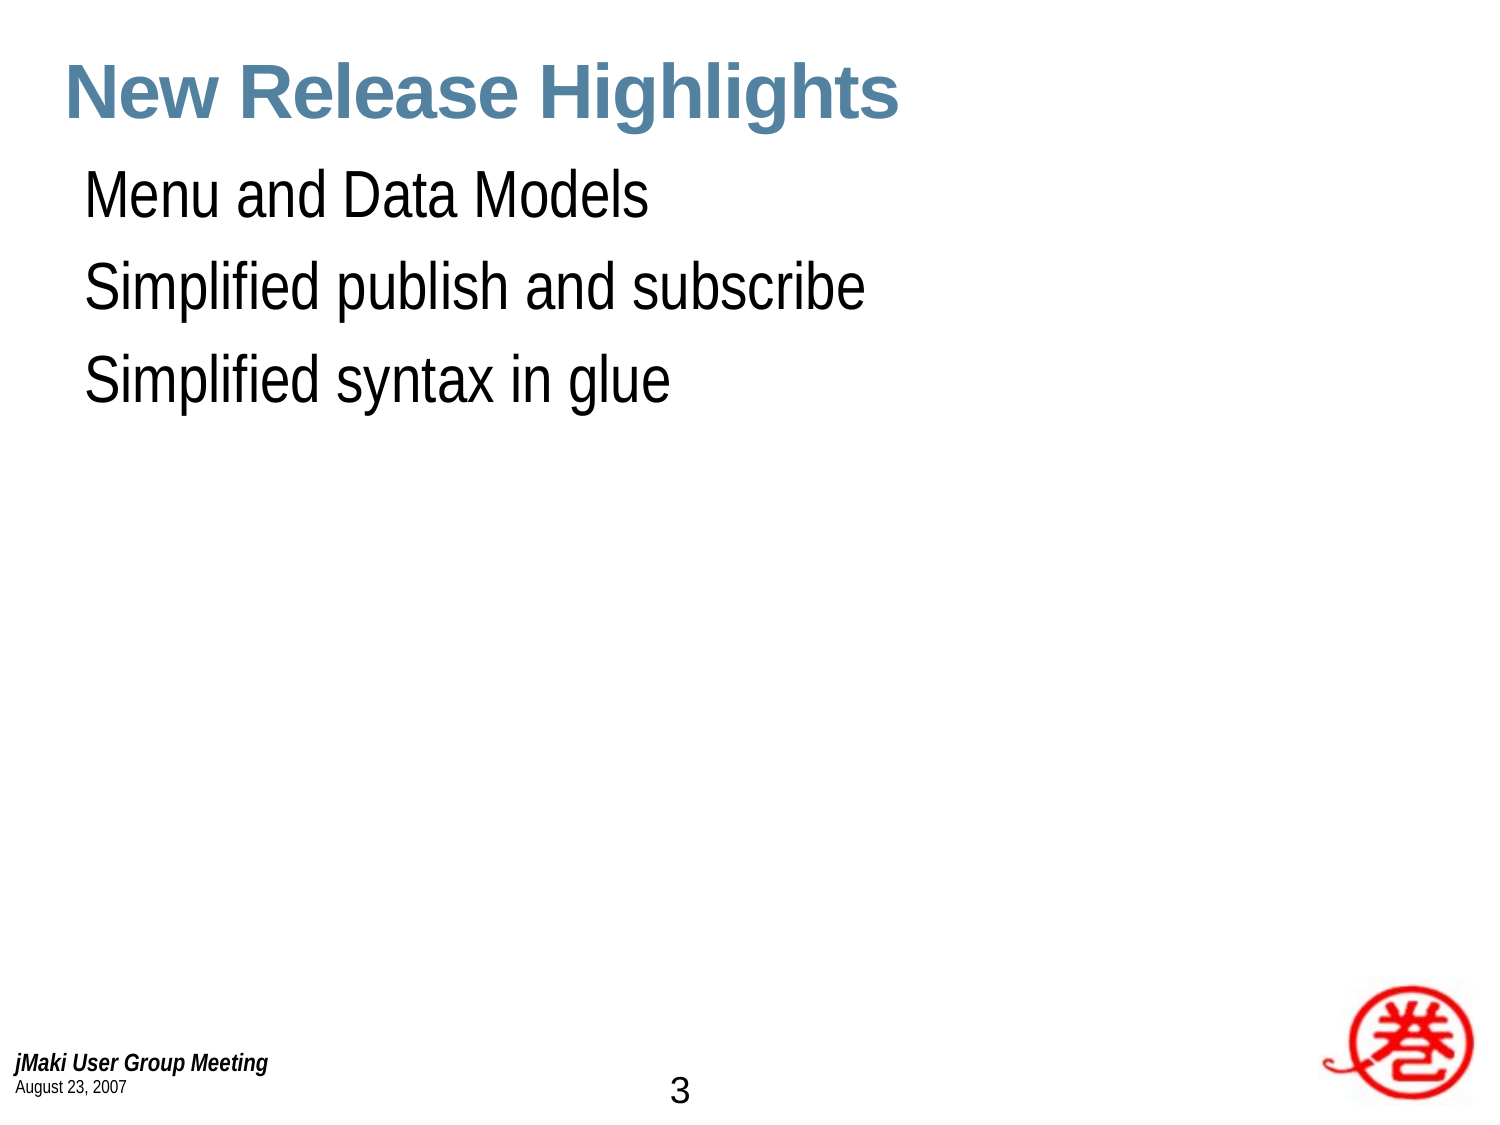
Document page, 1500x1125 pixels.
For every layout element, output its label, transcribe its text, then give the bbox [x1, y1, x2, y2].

picture [1318, 977, 1479, 1106]
title New Release Highlights [64, 57, 1427, 162]
list Menu and Data Models Simplified publish and subscribe Simplified syntax in glue [64, 165, 1426, 860]
